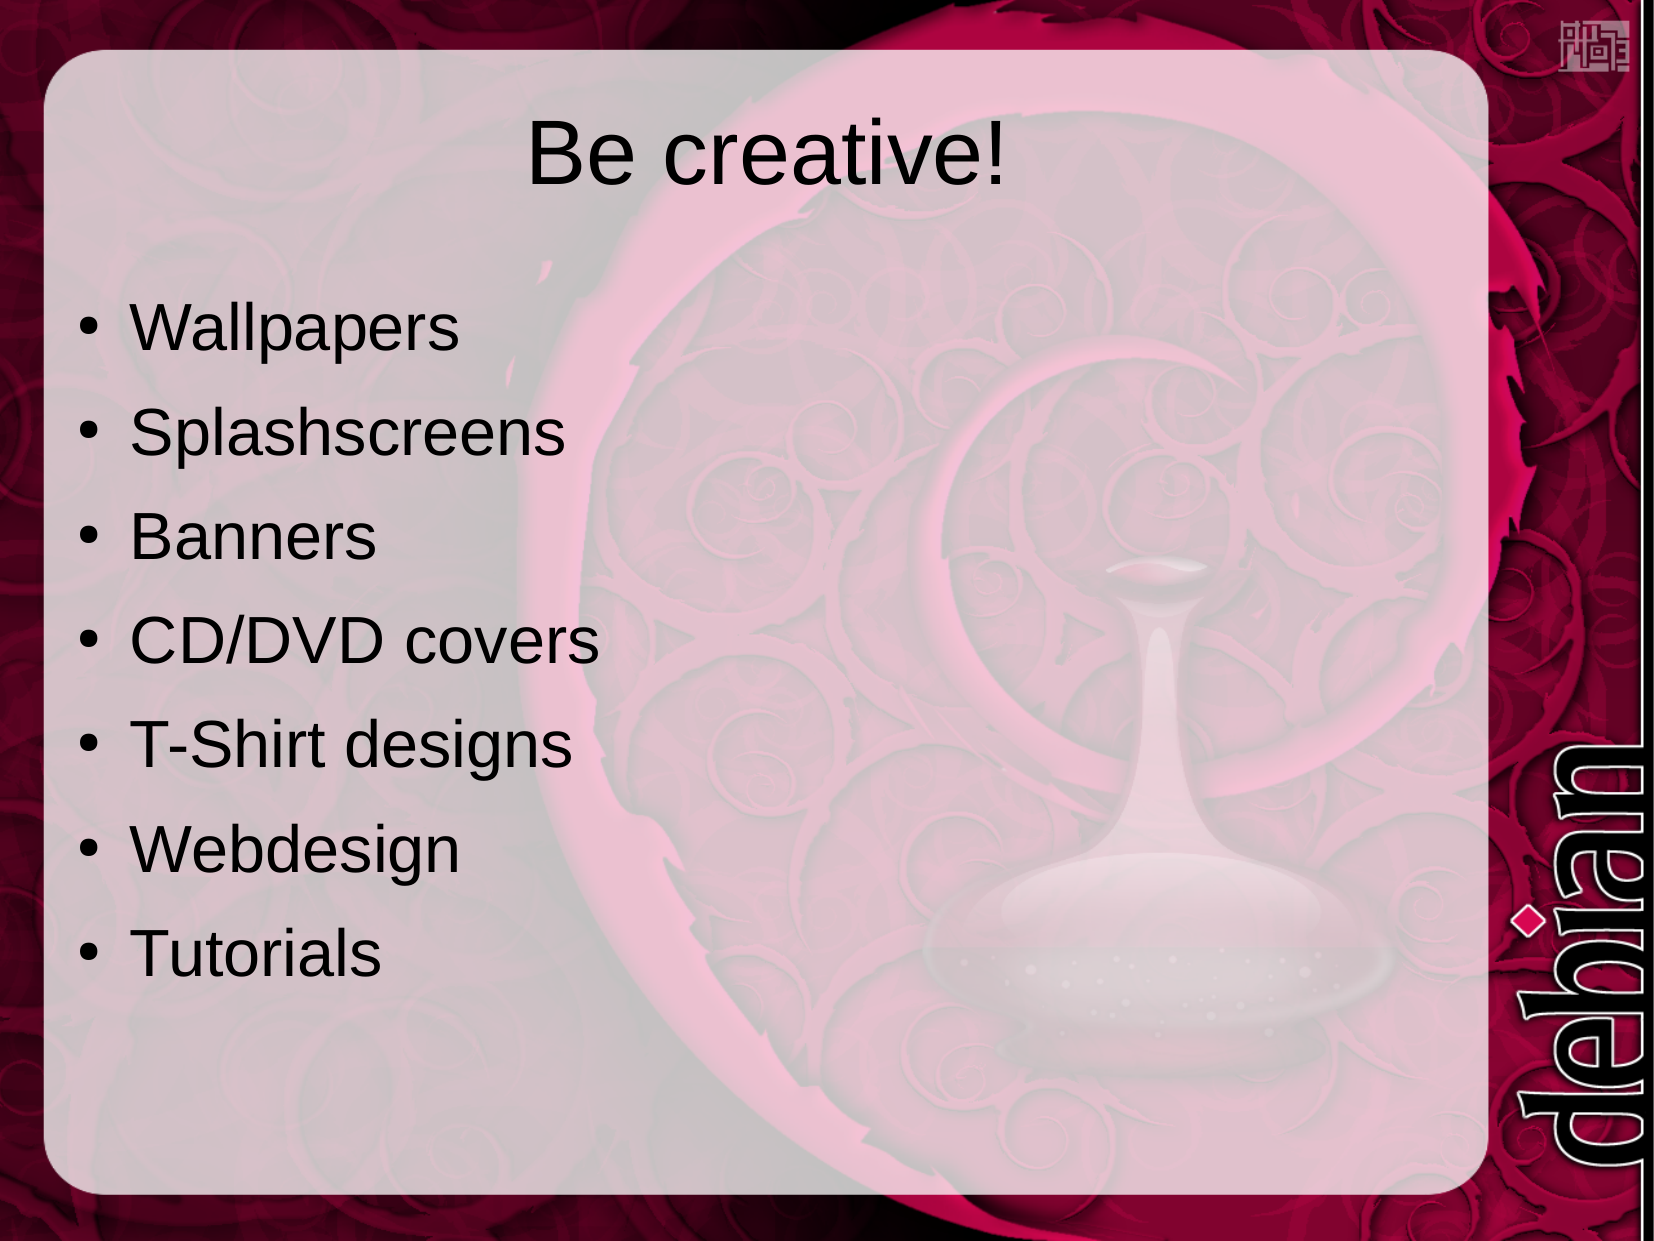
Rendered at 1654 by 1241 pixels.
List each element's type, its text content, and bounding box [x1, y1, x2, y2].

list Wallpapers Splashscreens Banners CD/DVD covers T-Shirt designs Webdesign Tutorials [59, 290, 1477, 1109]
picture [0, 0, 1654, 1241]
title Be creative! [59, 49, 1477, 257]
